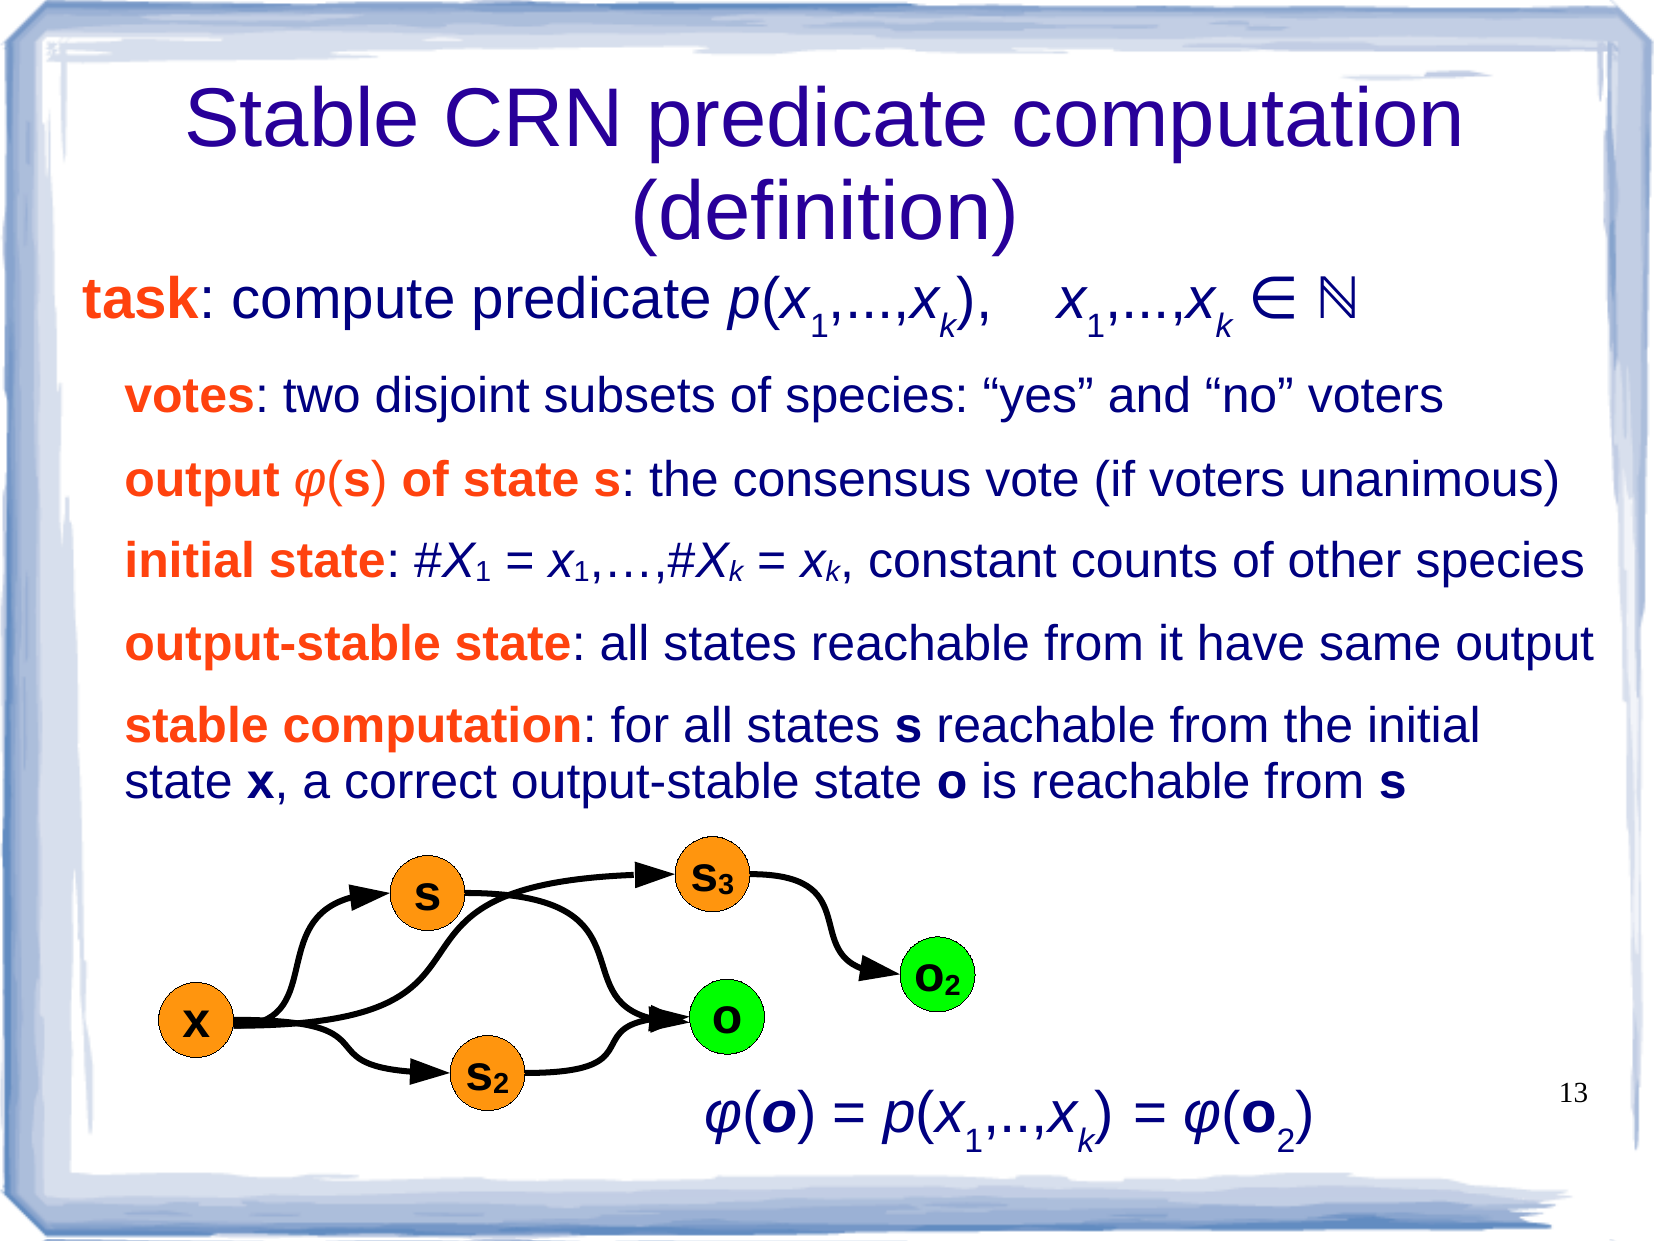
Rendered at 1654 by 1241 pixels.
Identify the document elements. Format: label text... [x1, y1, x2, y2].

text_box output φ(s) of state s: the consensus vote (if voters unanimous) [124, 451, 1621, 517]
picture [0, 0, 1654, 1241]
text_box stable computation: for all states s reachable from the initial state x, a correct output-stable state o is reachable from s [124, 697, 1600, 811]
list initial state: #X1 = x1,…,#Xk = xk, constant counts of other species [124, 532, 1598, 606]
list votes: two disjoint subsets of species: “yes” and “no” voters [124, 367, 1519, 424]
text_box output-stable state: all states reachable from it have same output [124, 615, 1632, 686]
text_box x [158, 982, 234, 1058]
text_box o2 [900, 936, 976, 1012]
title Stable CRN predicate computation (definition) [75, 71, 1576, 258]
text_box = φ(o2) [1102, 1072, 1347, 1167]
text_box s [390, 855, 465, 931]
text_box task: compute predicate p(x1,...,xk), x1,...,xk ∈ ℕ [67, 258, 1579, 354]
text_box s2 [450, 1035, 525, 1111]
text_box s3 [675, 836, 750, 912]
text_box φ(o) = p(x1,..,xk) [689, 1072, 1102, 1167]
text_box o [689, 979, 765, 1055]
